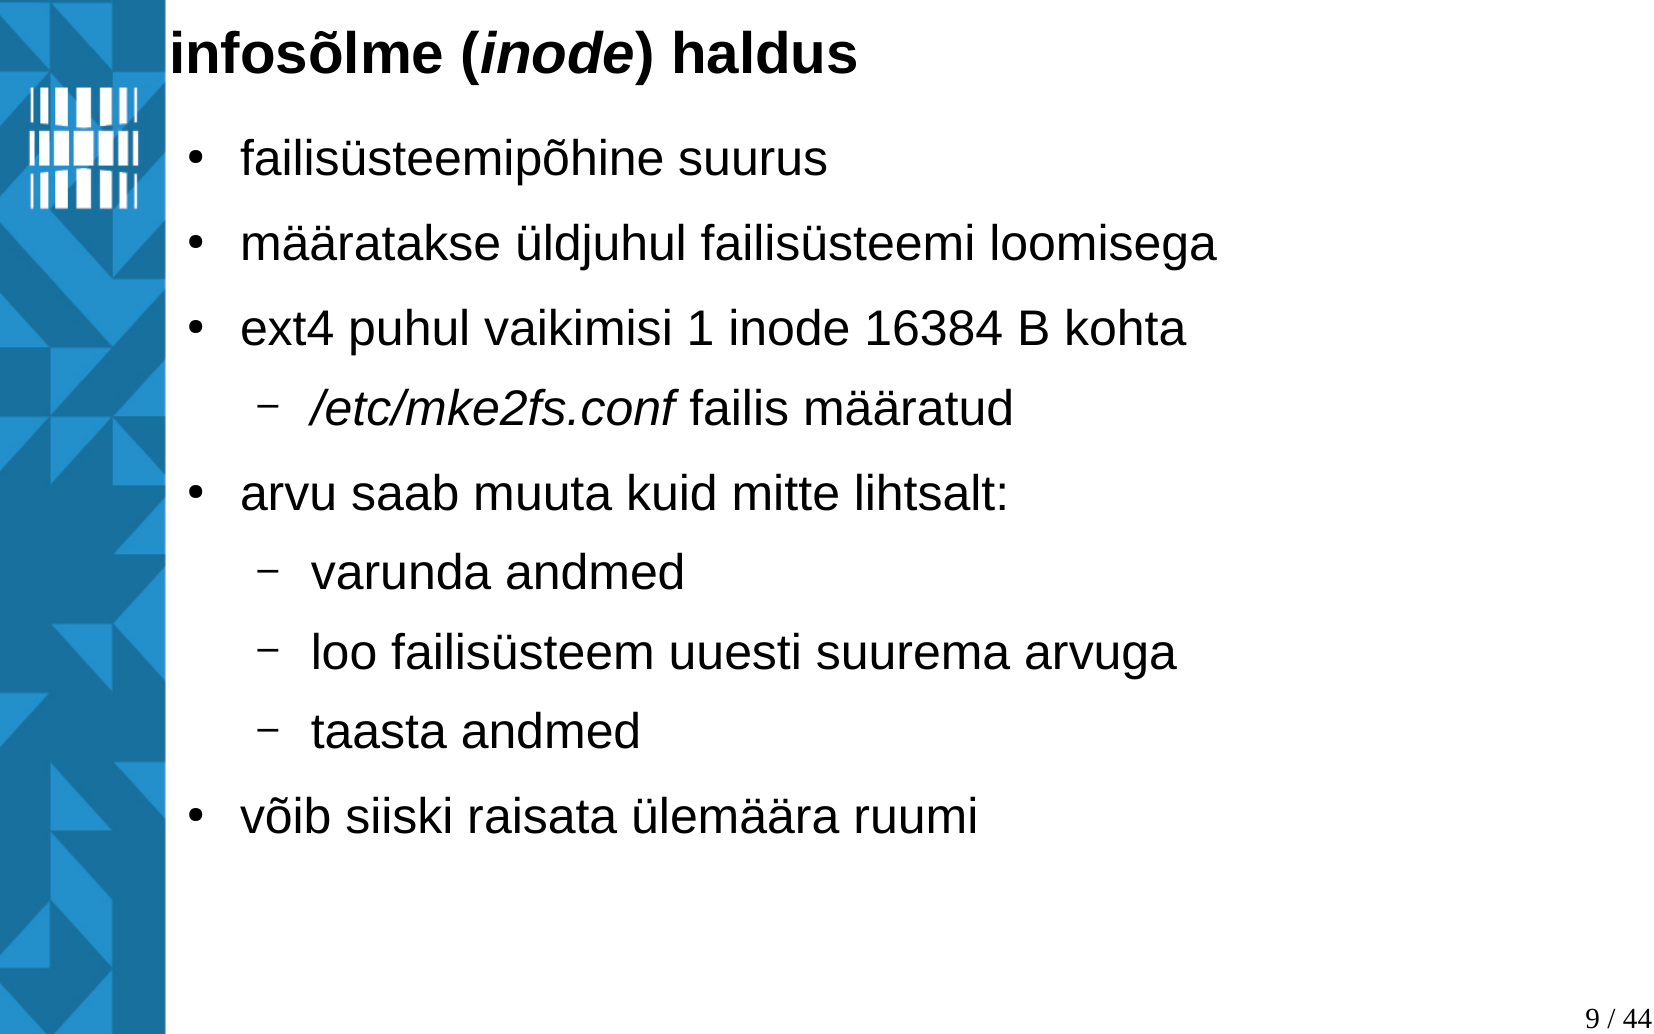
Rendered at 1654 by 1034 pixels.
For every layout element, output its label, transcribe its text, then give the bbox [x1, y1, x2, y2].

title infosõlme (inode) haldus [169, 11, 1571, 95]
list failisüsteemipõhine suurus määratakse üldjuhul failisüsteemi loomisega ext4 puhul vaikimisi 1 inode 16384 B kohta /etc/mke2fs.conf failis määratud arvu saab muuta kuid mitte lihtsalt: varunda andmed loo failisüsteem uuesti suurema arvuga taasta andmed võib siiski raisata ülemäära ruumi [169, 129, 1630, 997]
